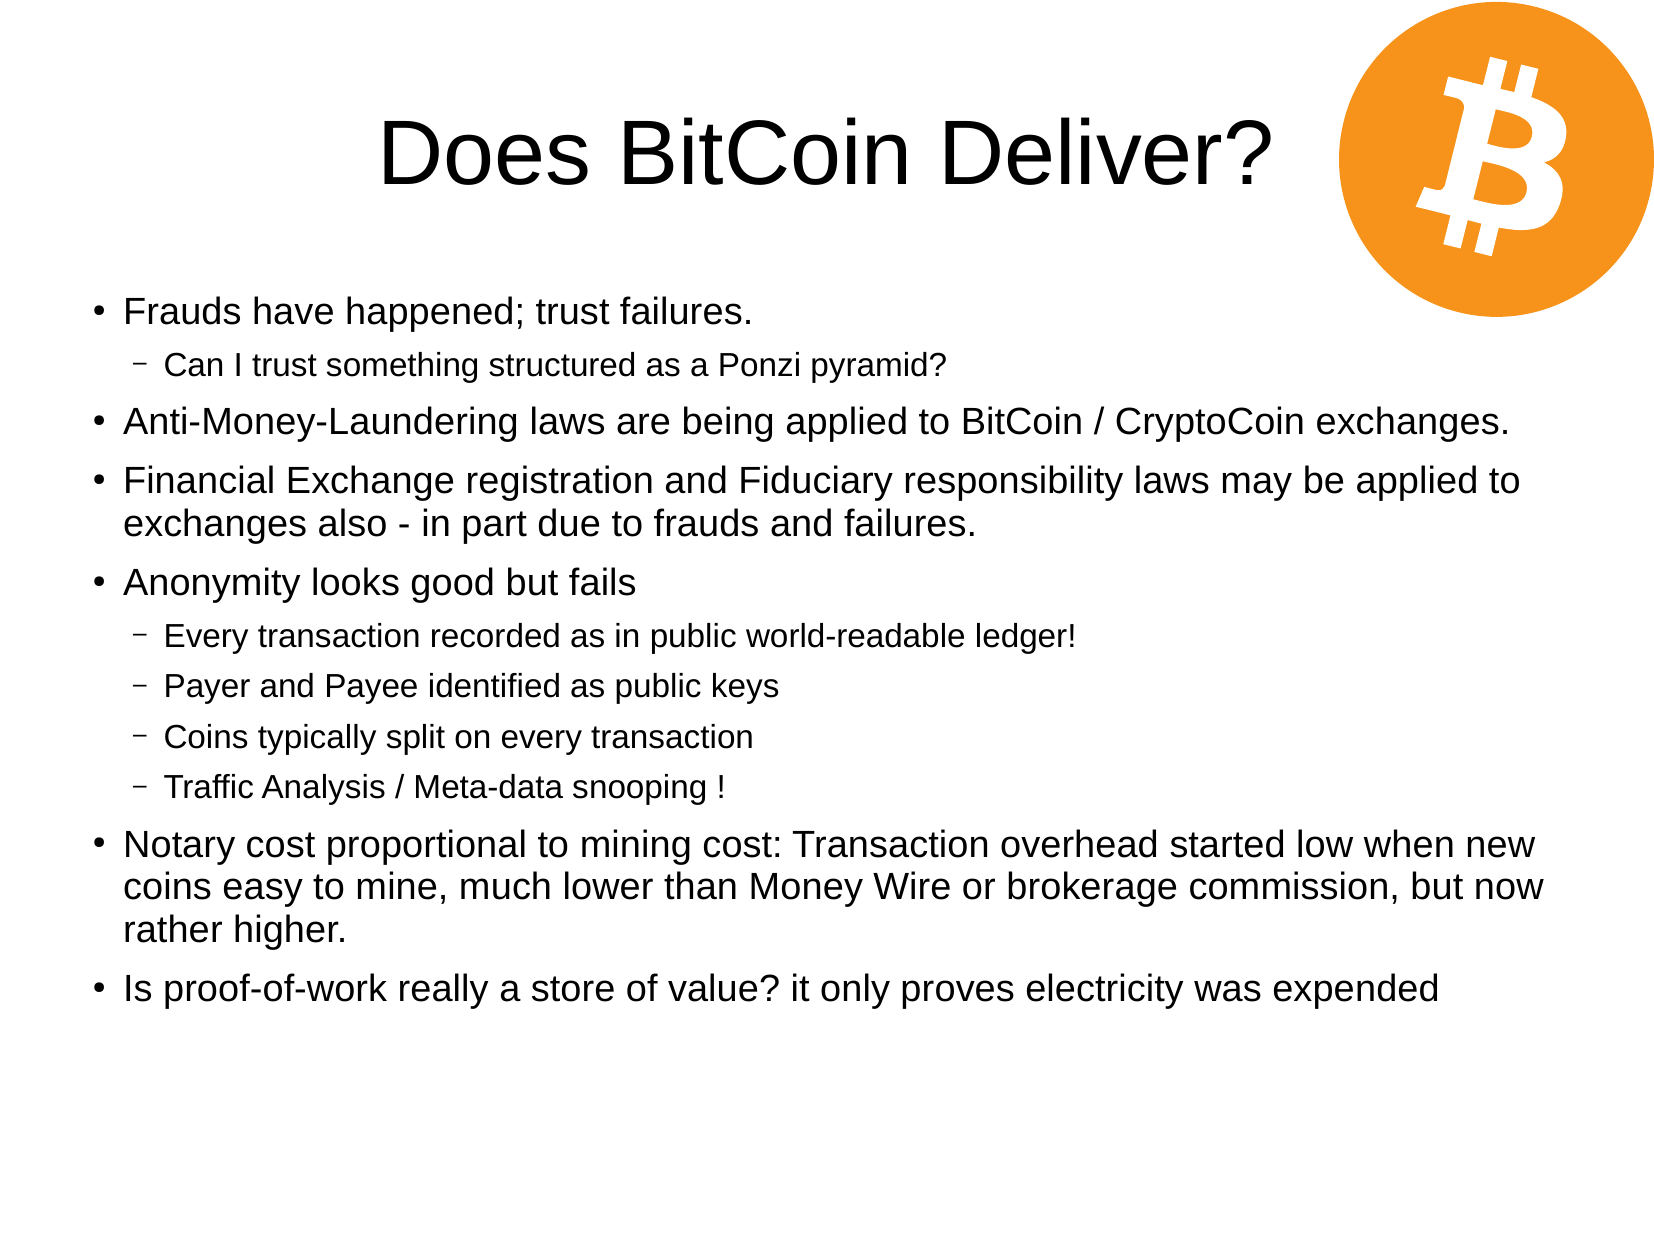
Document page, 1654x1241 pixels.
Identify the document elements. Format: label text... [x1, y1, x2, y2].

picture [1339, 1, 1654, 317]
list Frauds have happened; trust failures. Can I trust something structured as a Ponzi pyramid? Anti-Money-Laundering laws are being applied to BitCoin / CryptoCoin exchanges. Financial Exchange registration and Fiduciary responsibility laws may be applied to exchanges also - in part due to frauds and failures. Anonymity looks good but fails Every transaction recorded as in public world-readable ledger! Payer and Payee identified as public keys Coins typically split on every transaction Traffic Analysis / Meta-data snooping ! Notary cost proportional to mining cost: Transaction overhead started low when new coins easy to mine, much lower than Money Wire or brokerage commission, but now rather higher. Is proof-of-work really a store of value? it only proves electricity was expended [82, 290, 1571, 1010]
title Does BitCoin Deliver? [82, 49, 1339, 257]
